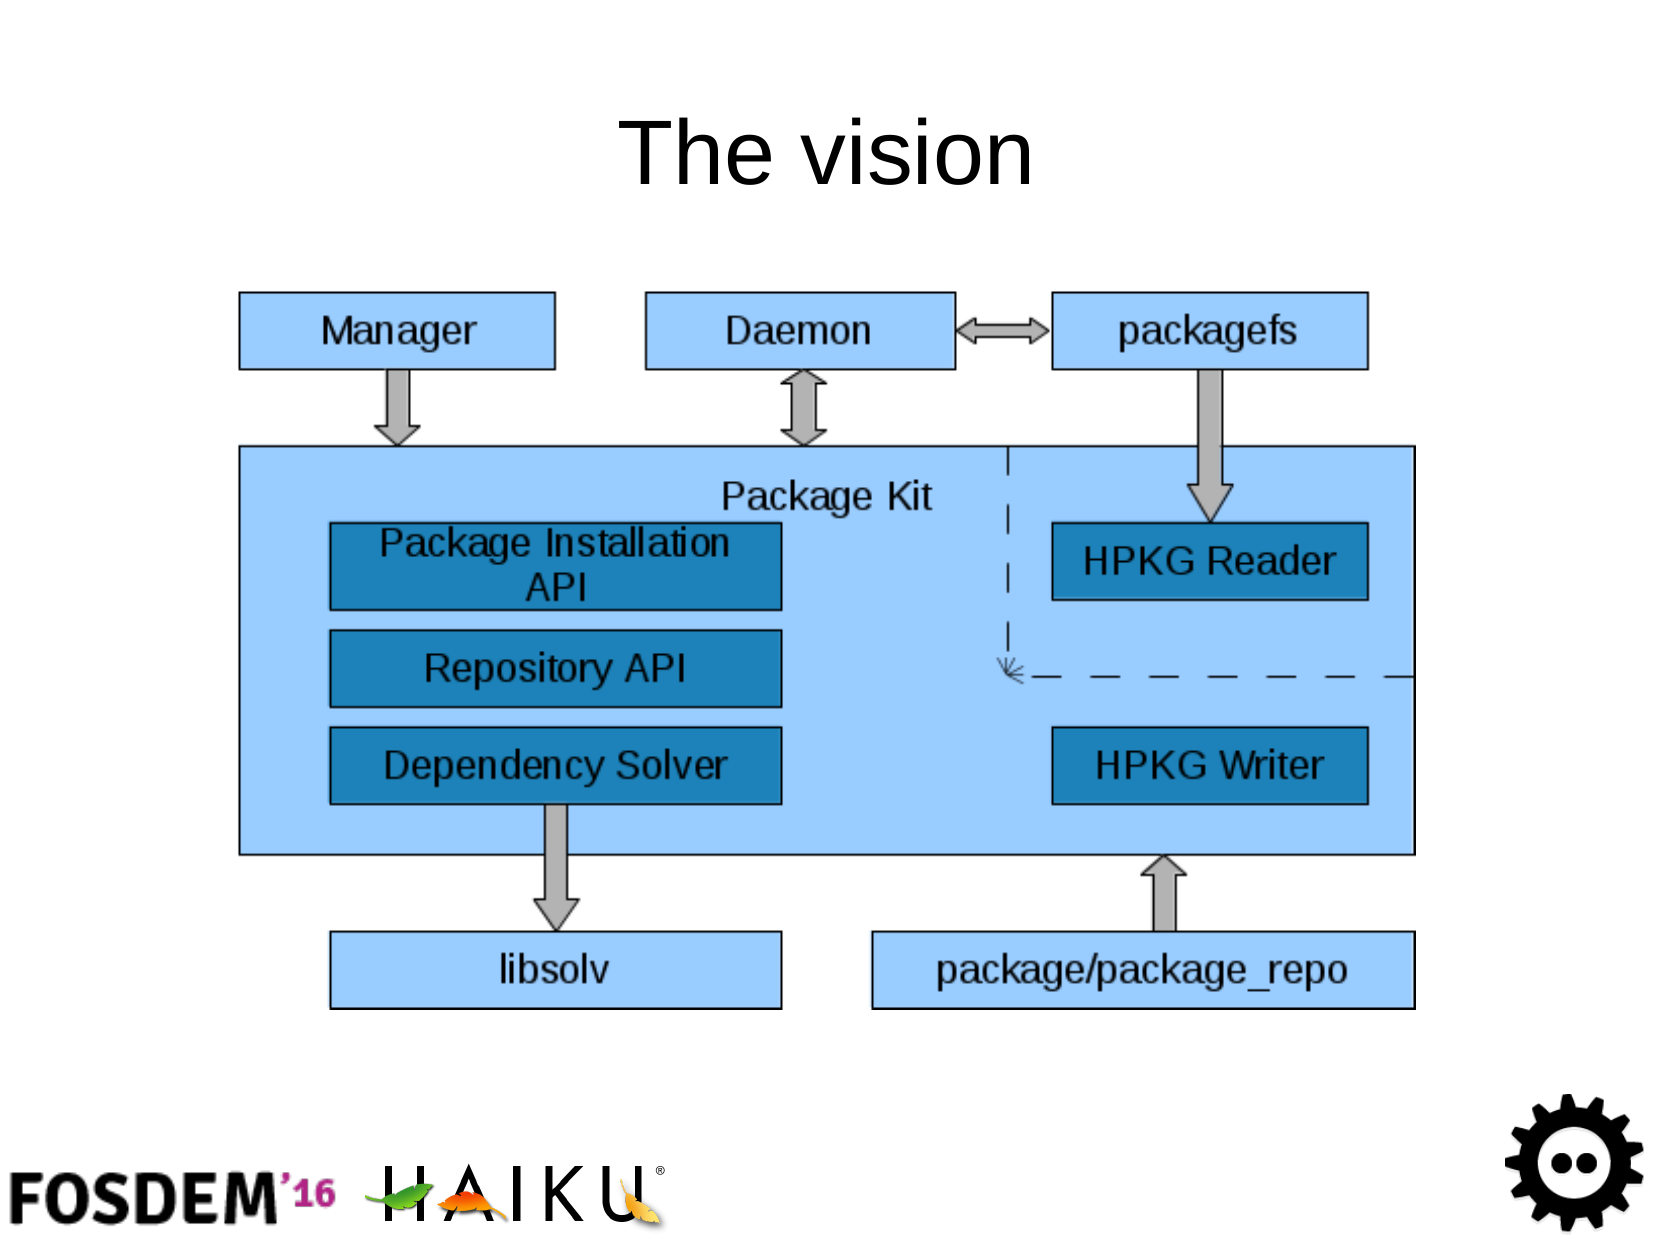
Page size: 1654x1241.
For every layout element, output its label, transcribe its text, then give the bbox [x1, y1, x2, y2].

picture [1505, 1094, 1648, 1235]
title The vision [82, 49, 1571, 257]
picture [237, 290, 1416, 1010]
picture [363, 1163, 670, 1235]
picture [0, 1152, 350, 1241]
